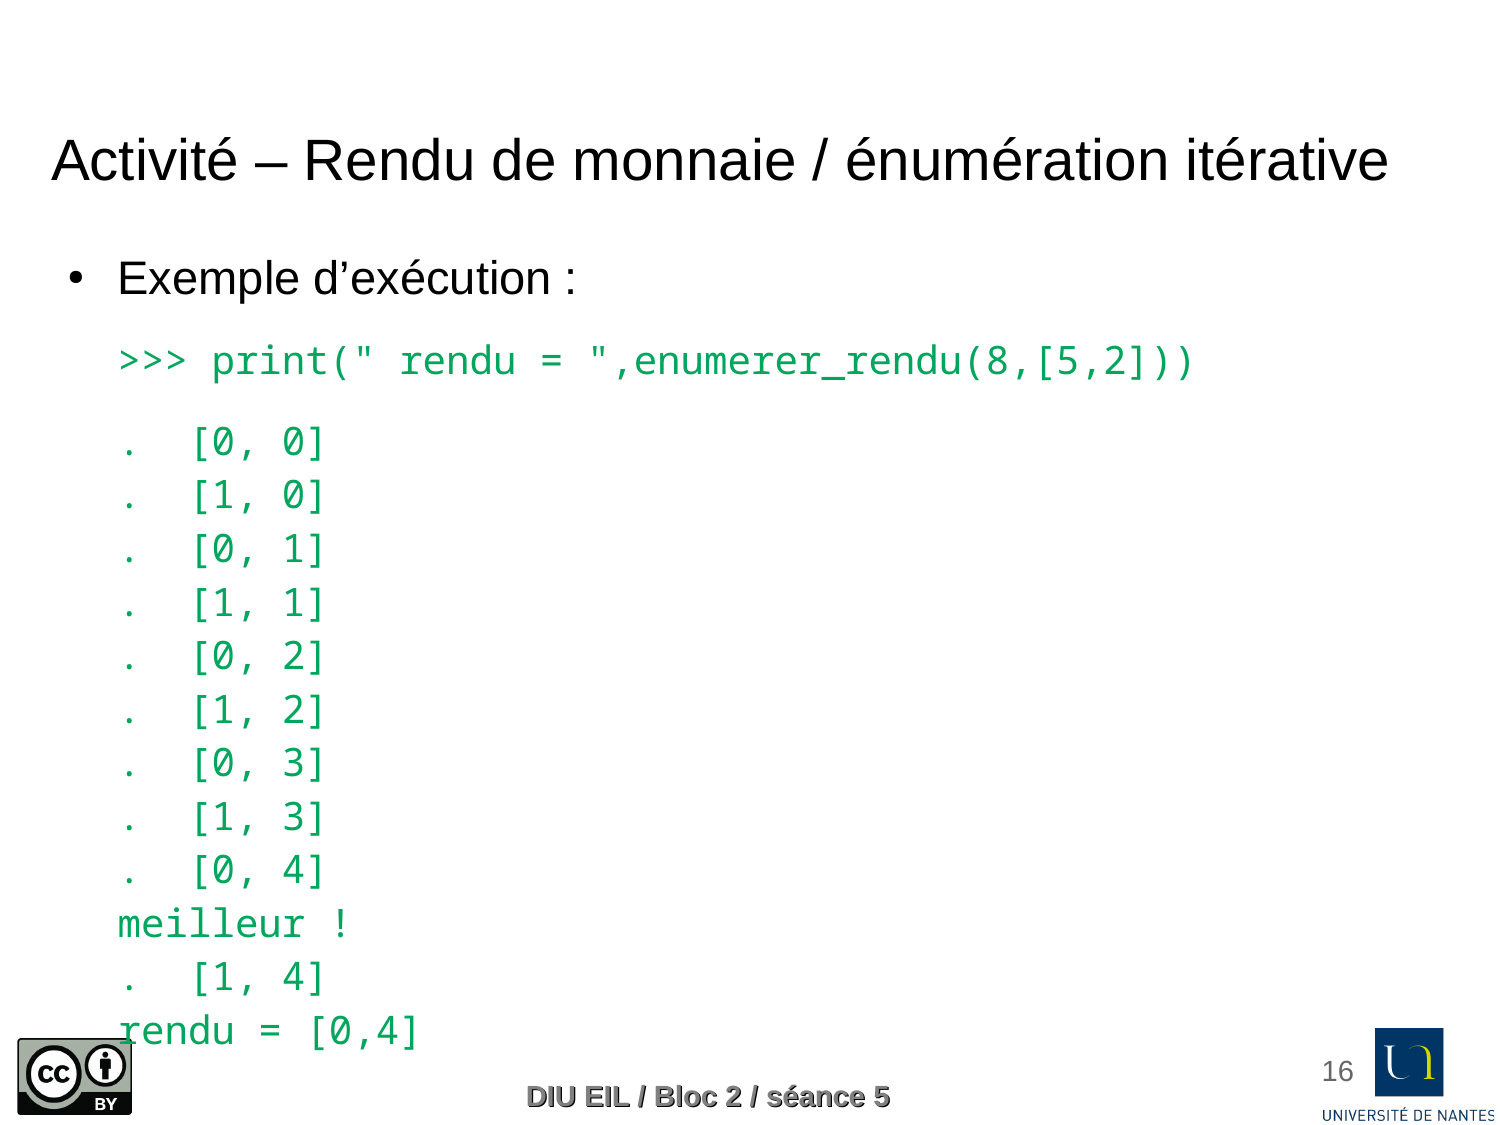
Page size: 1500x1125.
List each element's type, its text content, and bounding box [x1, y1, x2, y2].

title Activité – Rendu de monnaie / énumération itérative [51, 97, 1449, 223]
list Exemple d’exécution : >>> print(" rendu = ",enumerer_rendu(8,[5,2])) . [0, 0] . [1, 0] . [0, 1] . [1, 1] . [0, 2] . [1, 2] . [0, 3] . [1, 3] . [0, 4] meilleur ! . [1, 4] rendu = [0,4] [51, 252, 1449, 1064]
picture [1323, 1028, 1495, 1121]
picture [17, 1038, 132, 1115]
